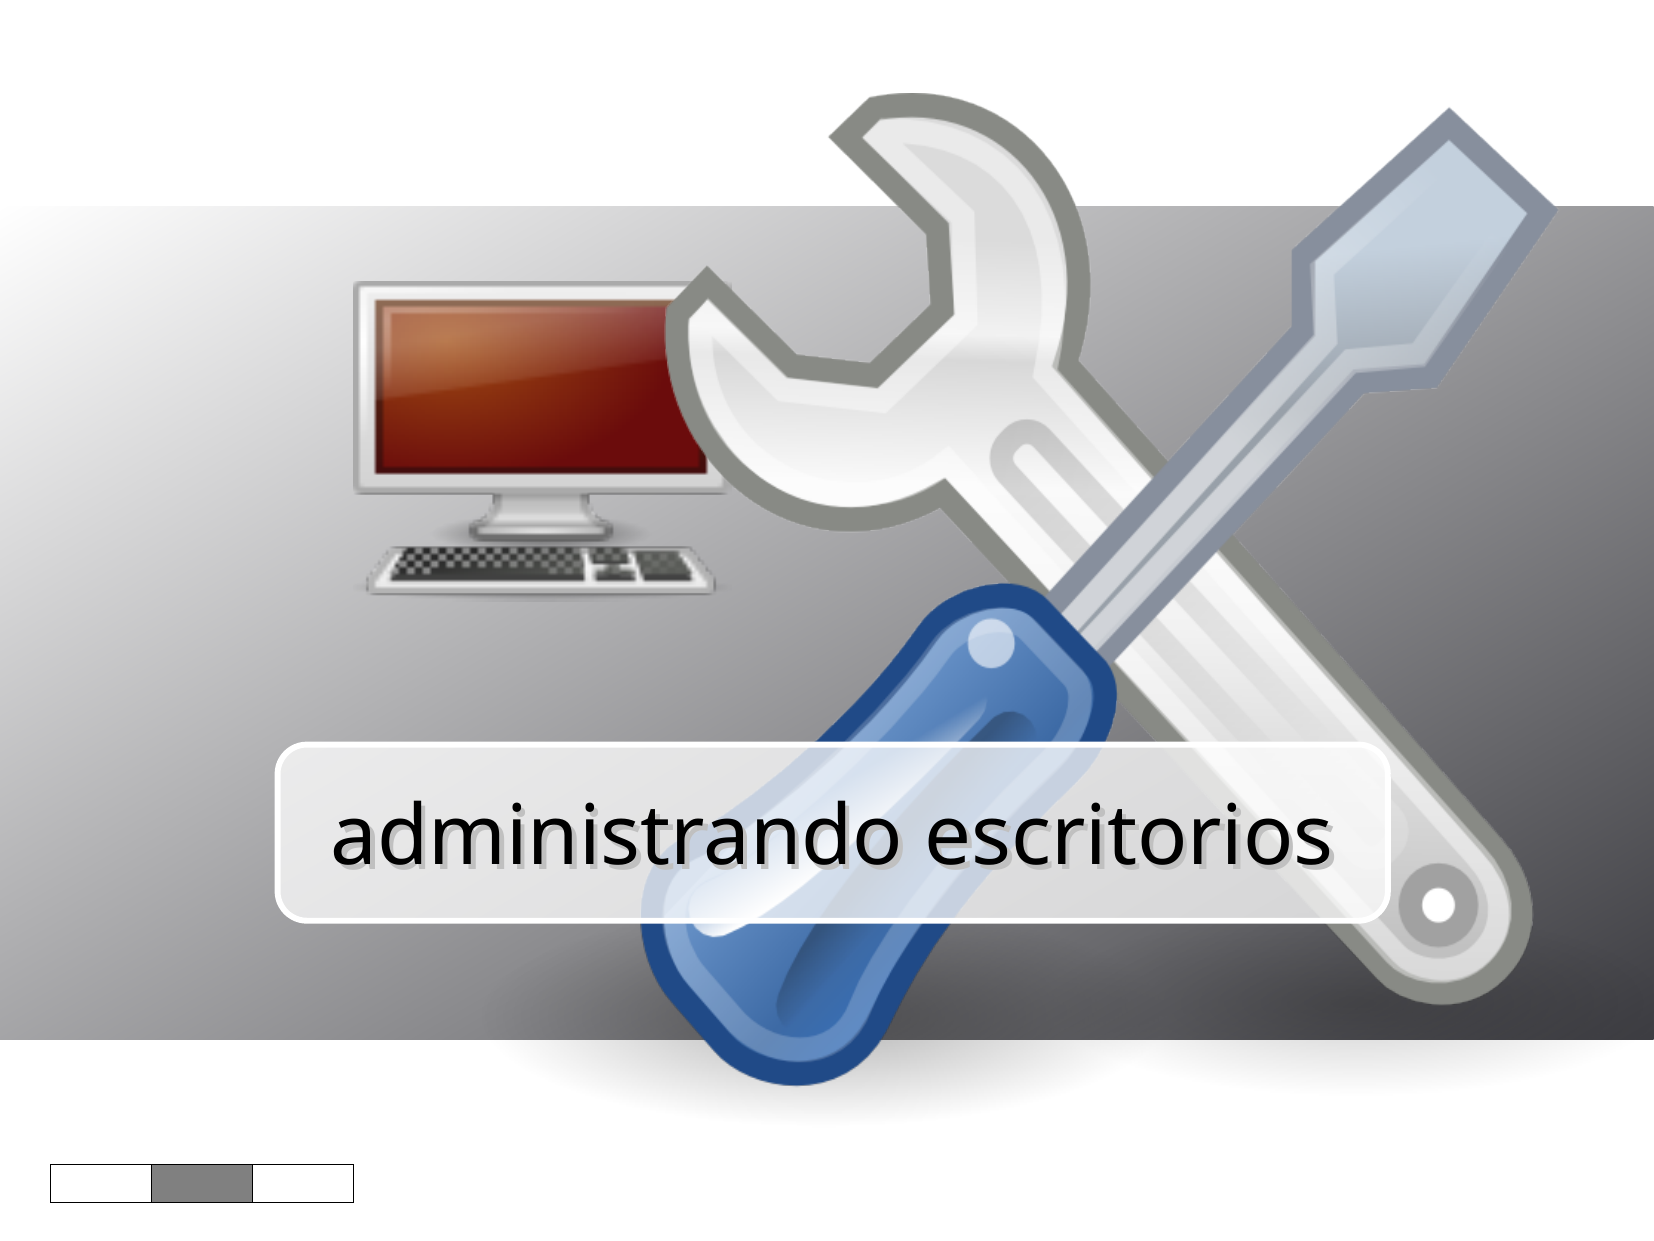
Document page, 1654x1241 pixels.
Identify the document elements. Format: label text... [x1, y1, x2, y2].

text_box administrando escritorios [277, 744, 1388, 921]
picture [353, 93, 1654, 1128]
text_box [50, 1164, 354, 1203]
